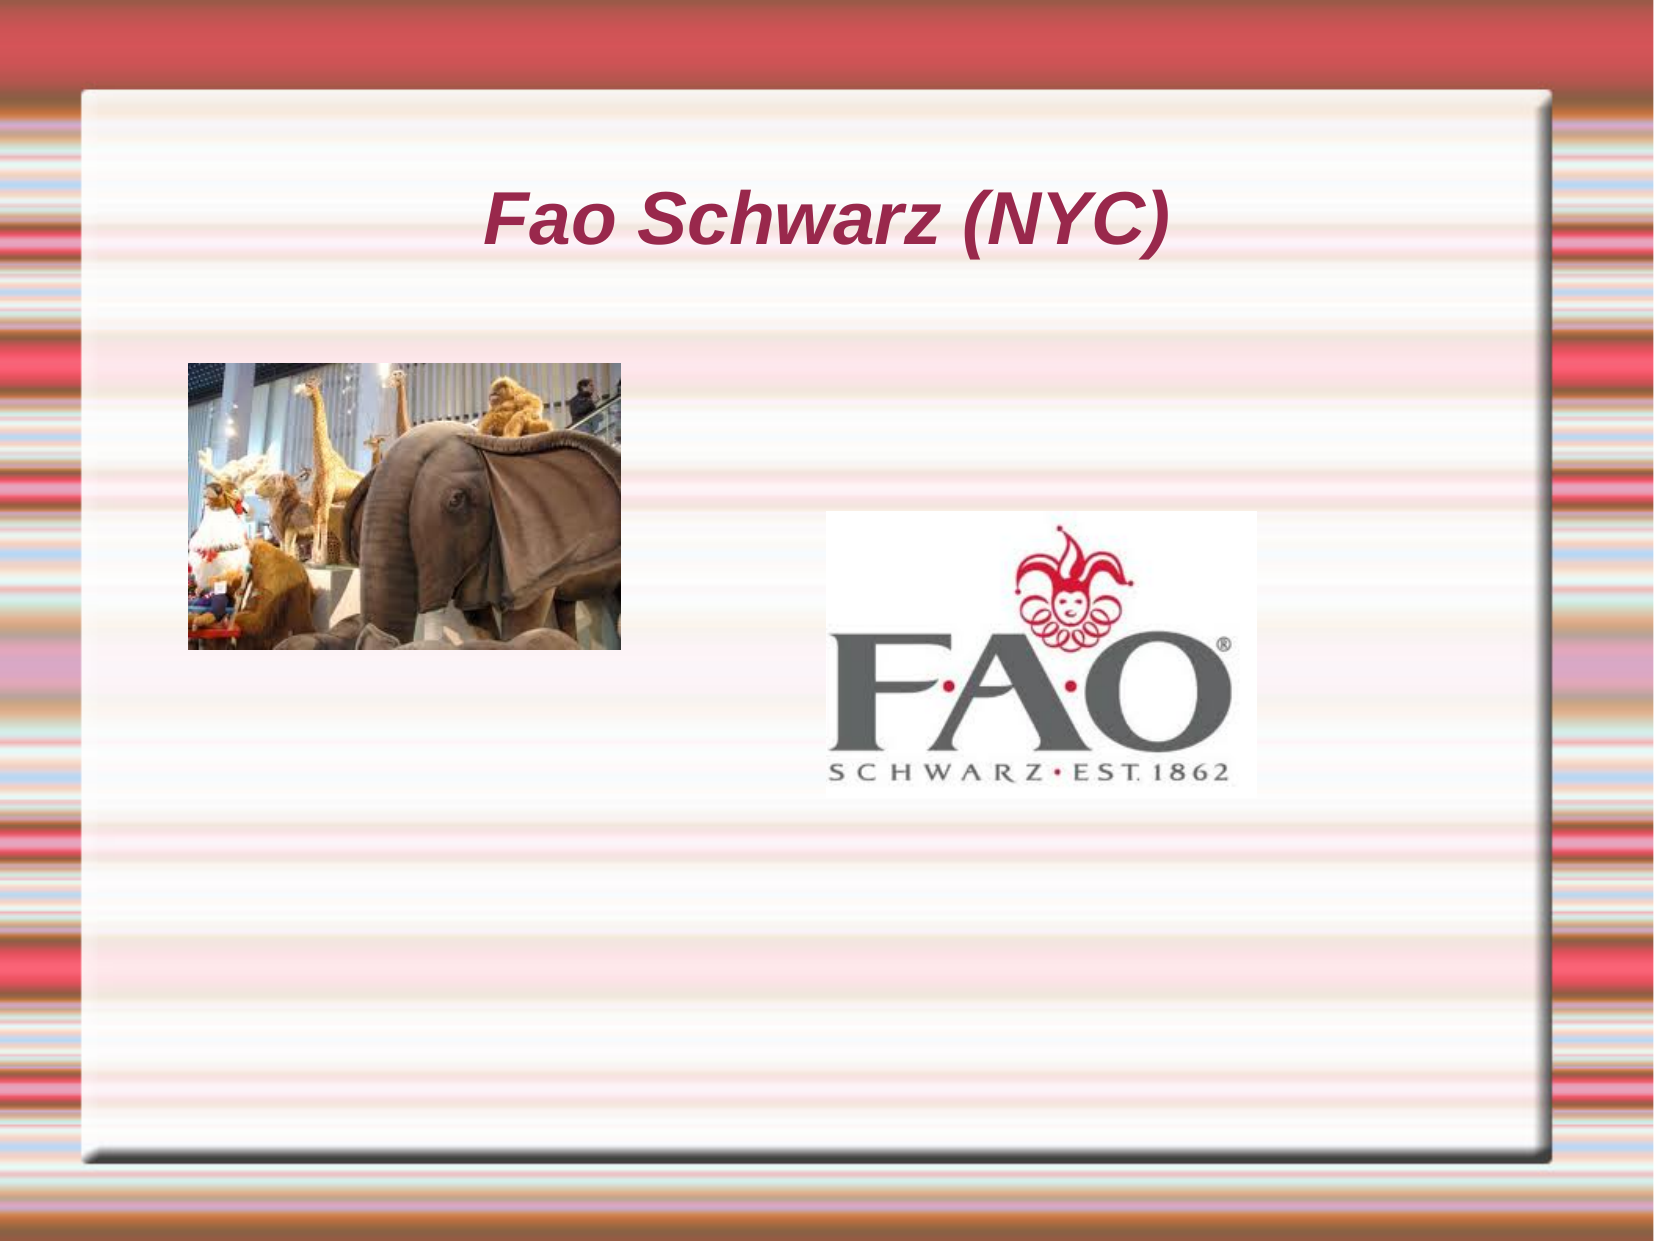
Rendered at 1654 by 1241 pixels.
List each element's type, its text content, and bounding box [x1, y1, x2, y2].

title Fao Schwarz (NYC) [121, 114, 1534, 322]
picture [0, 0, 1654, 1241]
